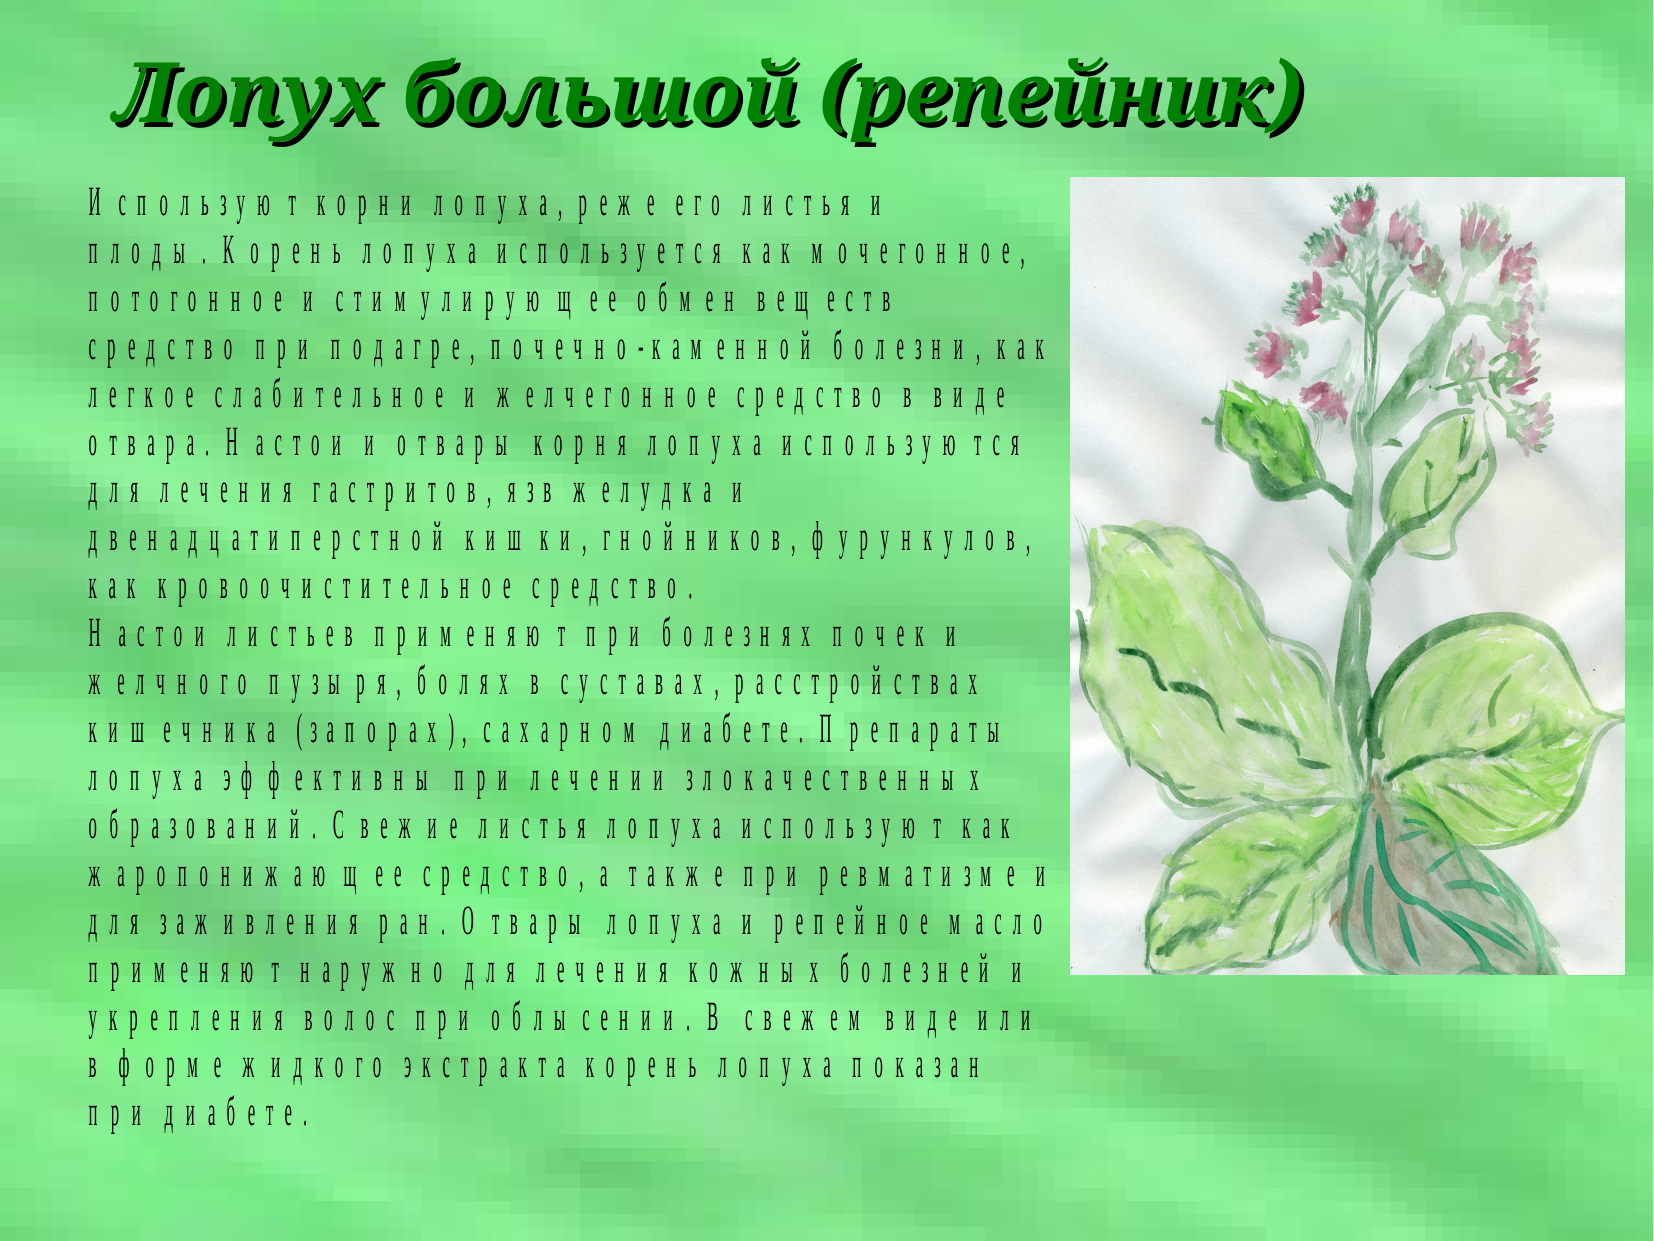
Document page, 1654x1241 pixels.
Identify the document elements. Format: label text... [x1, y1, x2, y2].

picture [0, 0, 1654, 1241]
text_box Лопух большой (репейник) [29, 32, 1388, 148]
